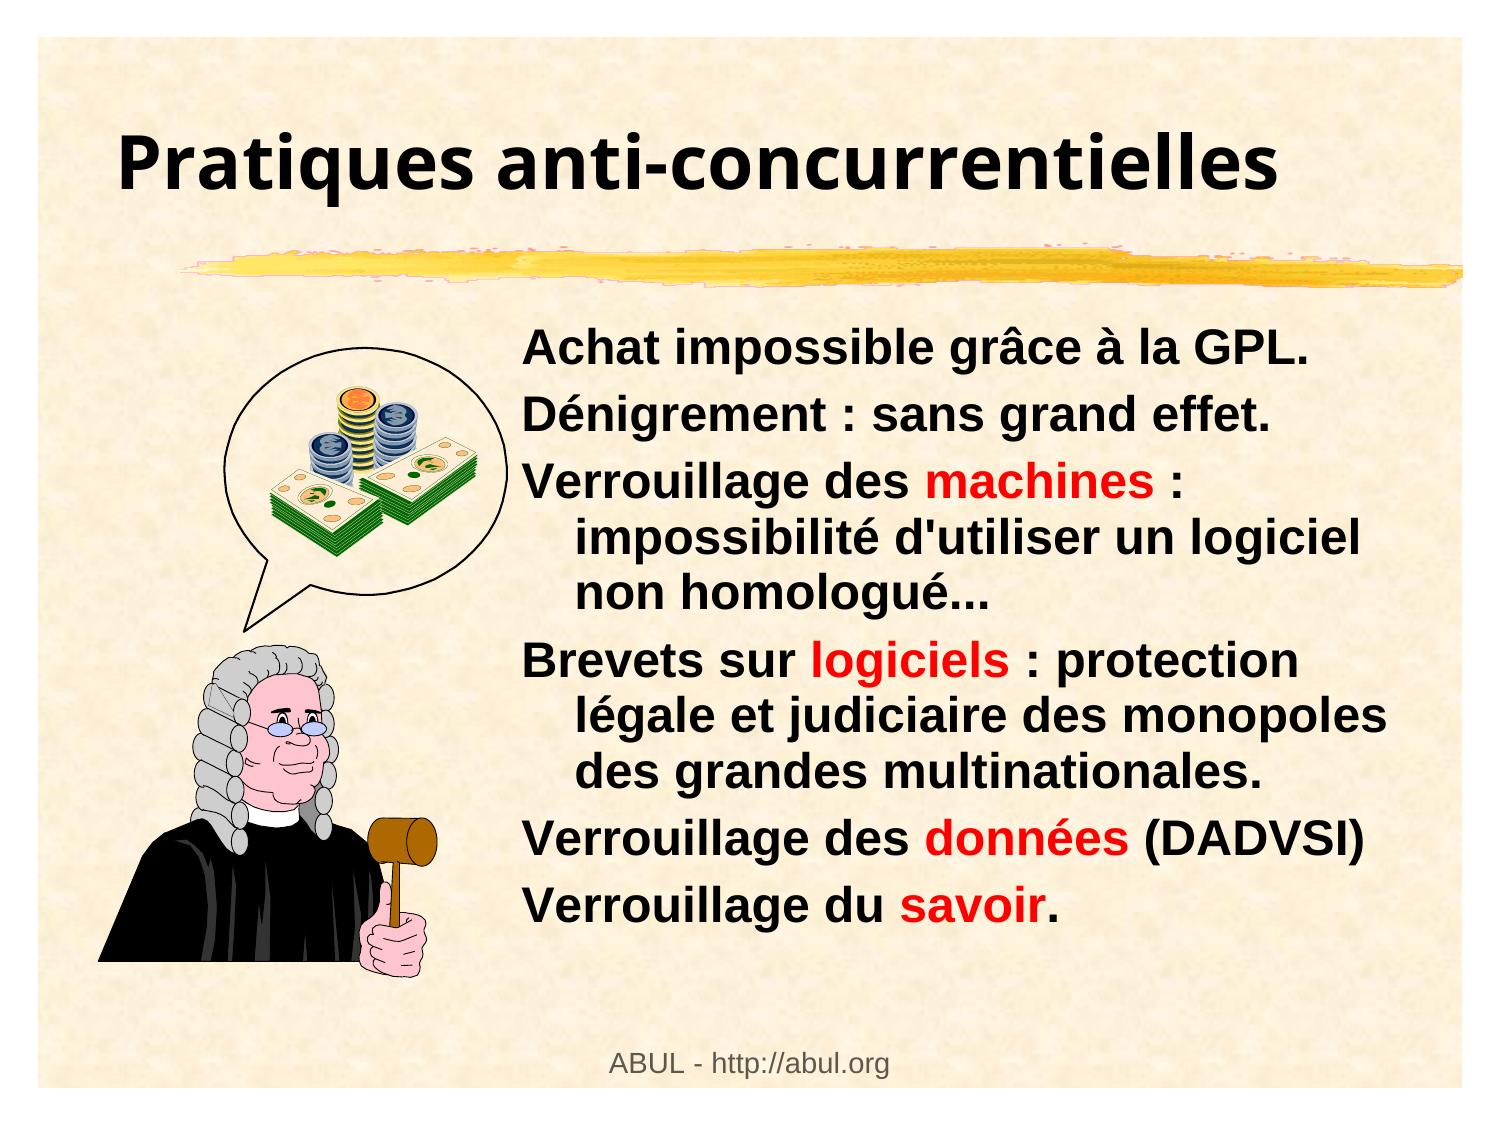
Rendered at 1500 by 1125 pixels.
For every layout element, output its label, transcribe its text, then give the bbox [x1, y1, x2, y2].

title Pratiques anti-concurrentielles [101, 72, 1427, 248]
list Achat impossible grâce à la GPL. Dénigrement : sans grand effet. Verrouillage des machines : impossibilité d'utiliser un logiciel non homologué... Brevets sur logiciels : protection légale et judiciaire des monopoles des grandes multinationales. Verrouillage des données (DADVSI) Verrouillage du savoir. [488, 311, 1454, 1029]
picture [37, 37, 1463, 1088]
